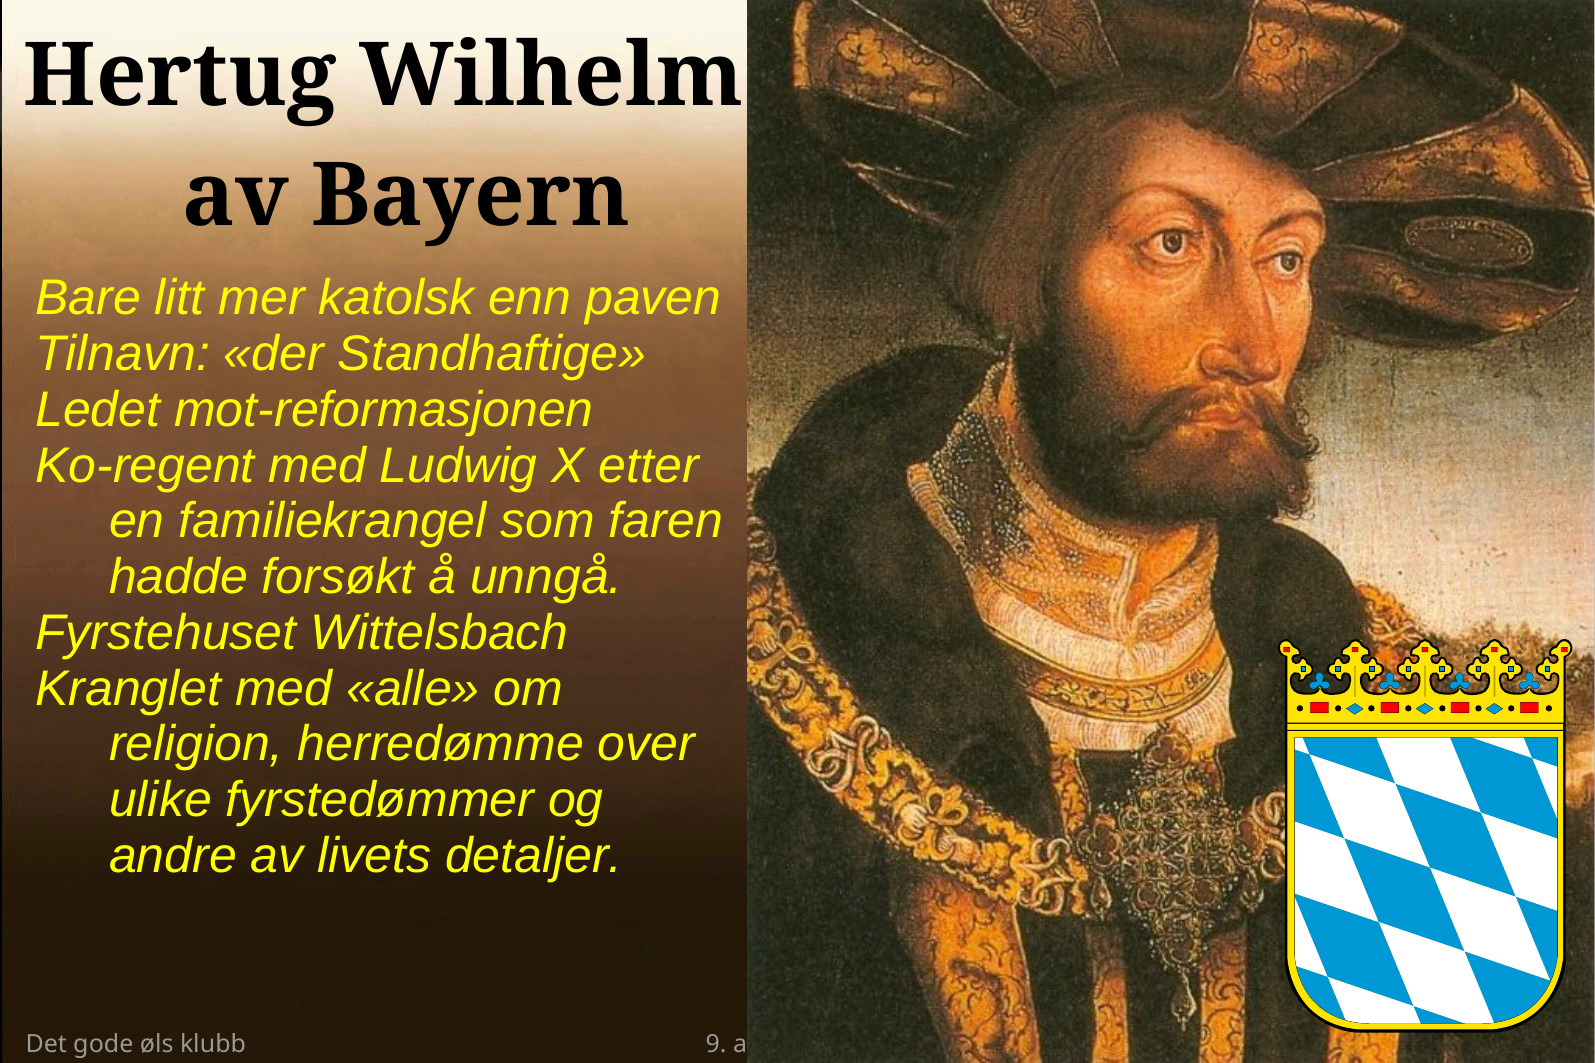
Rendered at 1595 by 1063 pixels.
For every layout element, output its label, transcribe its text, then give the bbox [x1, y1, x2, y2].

text_box Bare litt mer katolsk enn paven Tilnavn: «der Standhaftige» Ledet mot-reformasjonen Ko-regent med Ludwig X etter en familiekrangel som faren hadde forsøkt å unngå. Fyrstehuset Wittelsbach Kranglet med «alle» om religion, herredømme over ulike fyrstedømmer og andre av livets detaljer. [20, 262, 742, 933]
picture [0, 0, 1595, 1063]
title Hertug Wilhelm av Bayern [0, 11, 863, 250]
